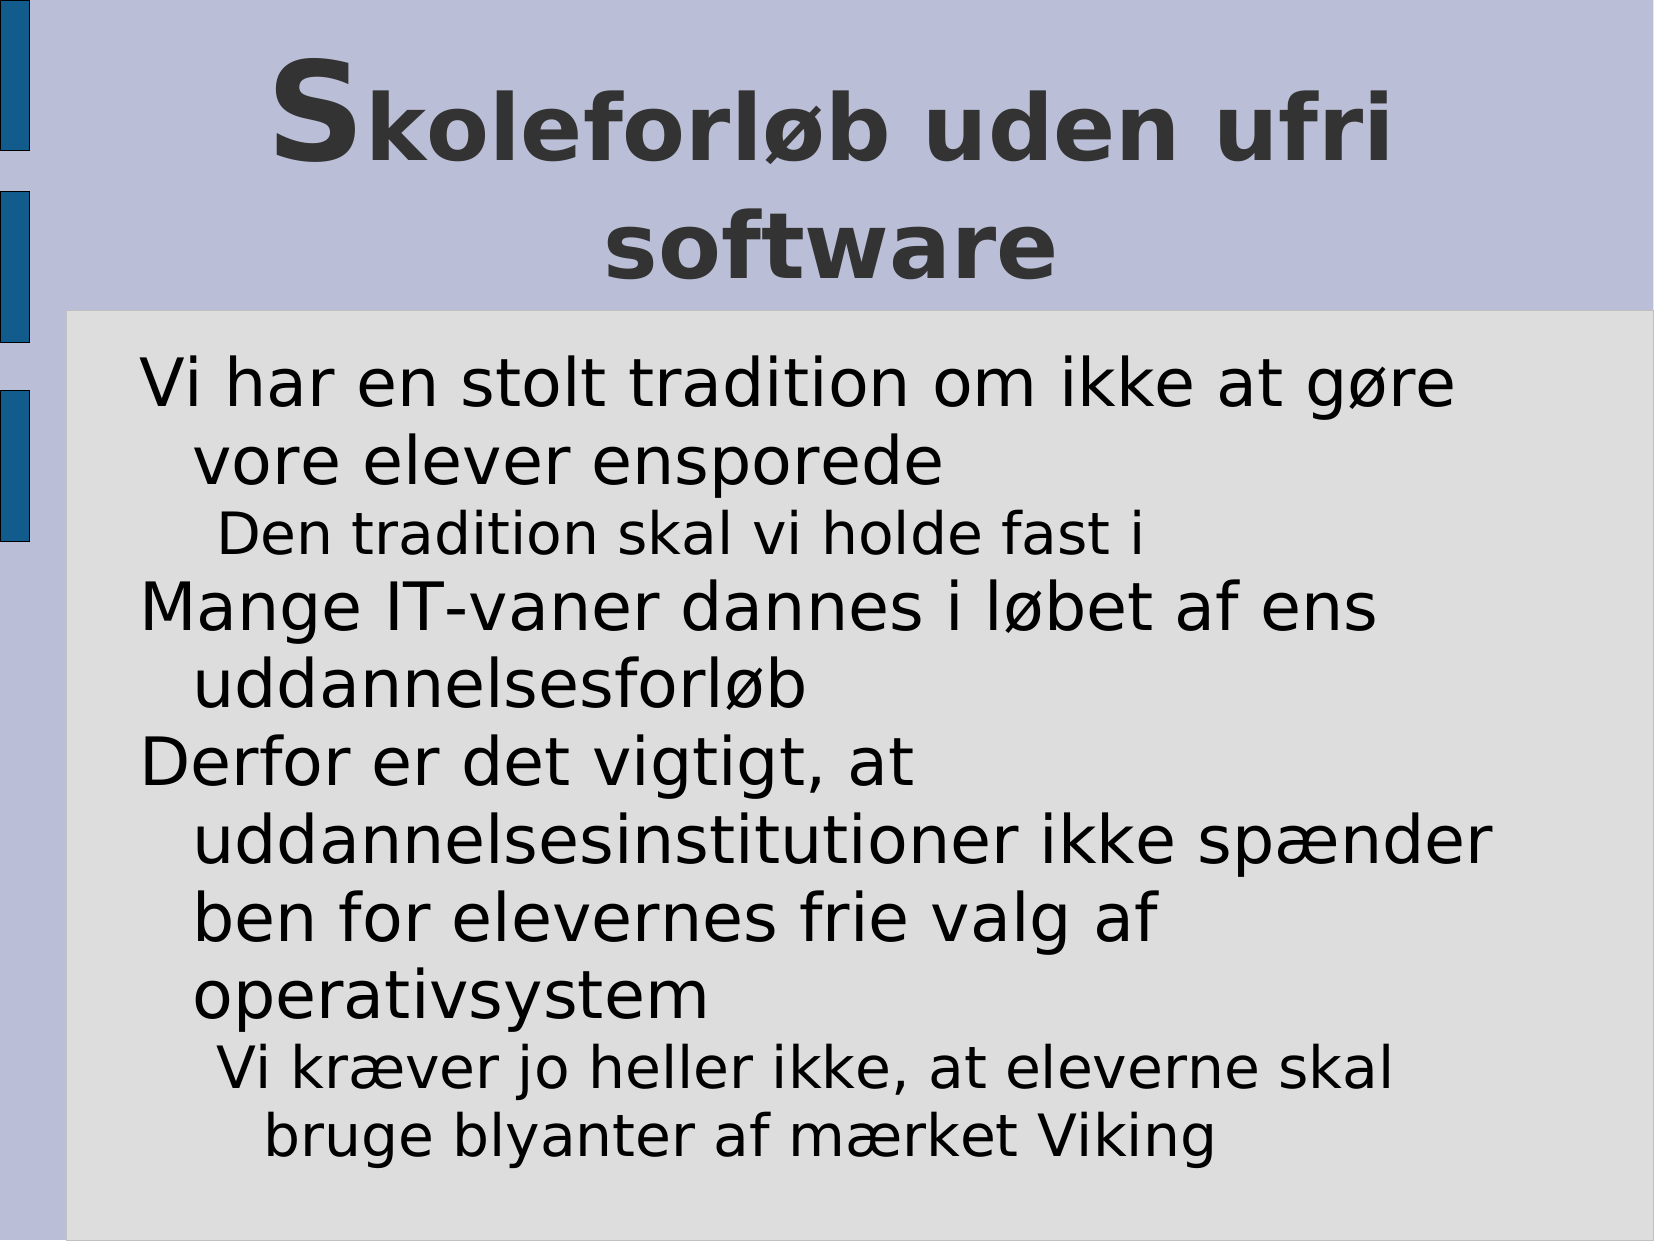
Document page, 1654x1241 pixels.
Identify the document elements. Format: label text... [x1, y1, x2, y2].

title Skoleforløb uden ufri software [125, 32, 1538, 301]
list Vi har en stolt tradition om ikke at gøre vore elever ensporede Den tradition skal vi holde fast i Mange IT-vaner dannes i løbet af ens uddannelsesforløb Derfor er det vigtigt, at uddannelsesinstitutioner ikke spænder ben for elevernes frie valg af operativsystem Vi kræver jo heller ikke, at eleverne skal bruge blyanter af mærket Viking [121, 344, 1534, 1171]
